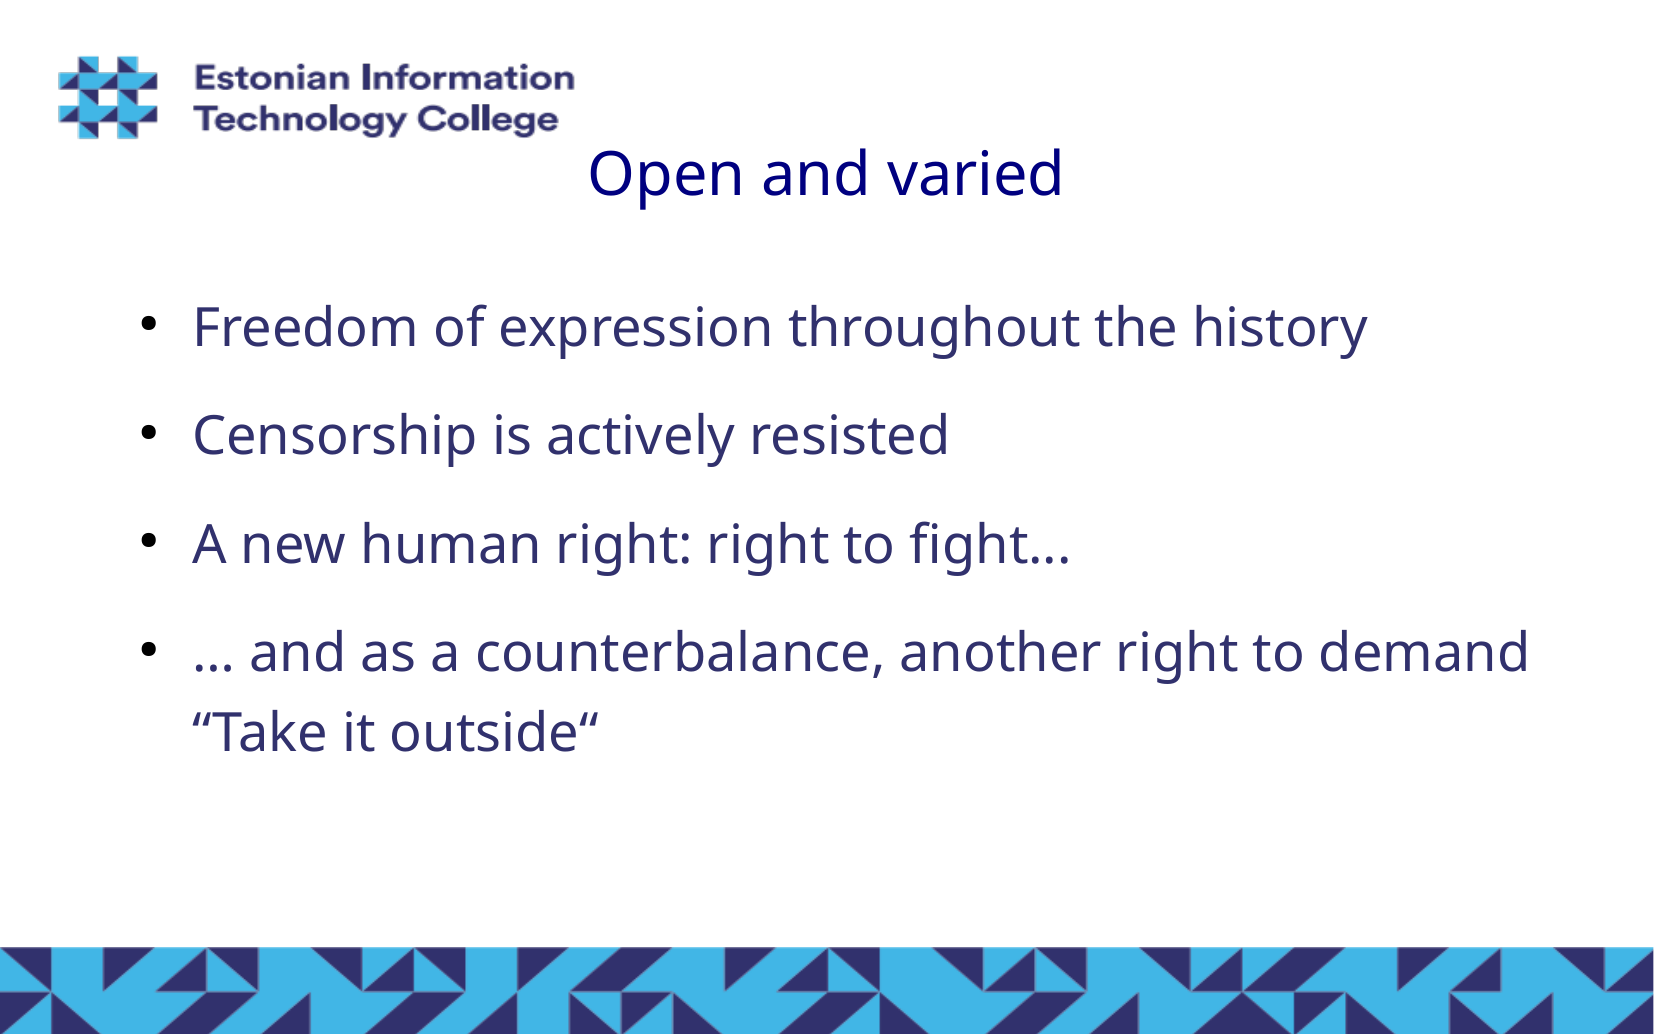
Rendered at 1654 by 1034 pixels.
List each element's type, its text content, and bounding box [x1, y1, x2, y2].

title Open and varied [121, 83, 1533, 260]
list Freedom of expression throughout the history Censorship is actively resisted A new human right: right to fight... … and as a counterbalance, another right to demand “Take it outside“ [121, 287, 1533, 938]
